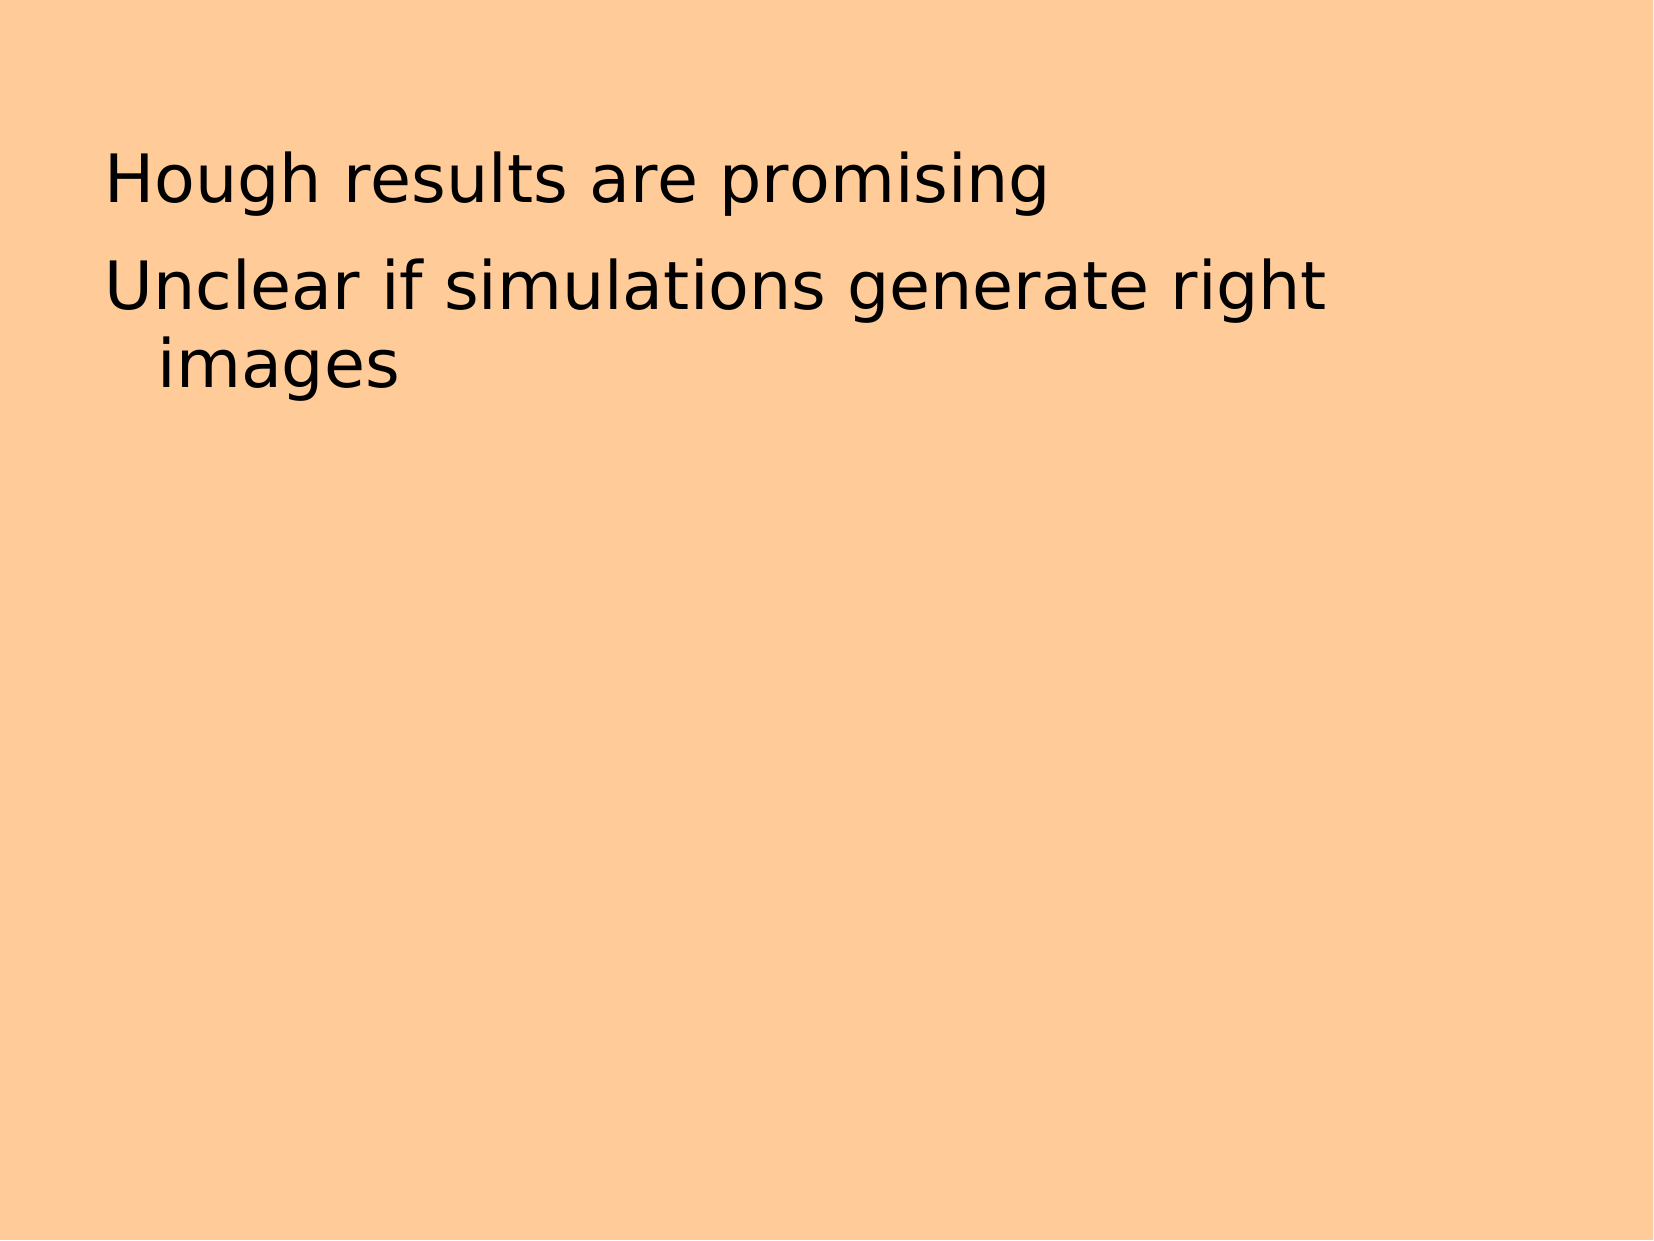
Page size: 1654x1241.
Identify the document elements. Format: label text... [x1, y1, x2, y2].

list Hough results are promising Unclear if simulations generate right images [86, 140, 1576, 526]
